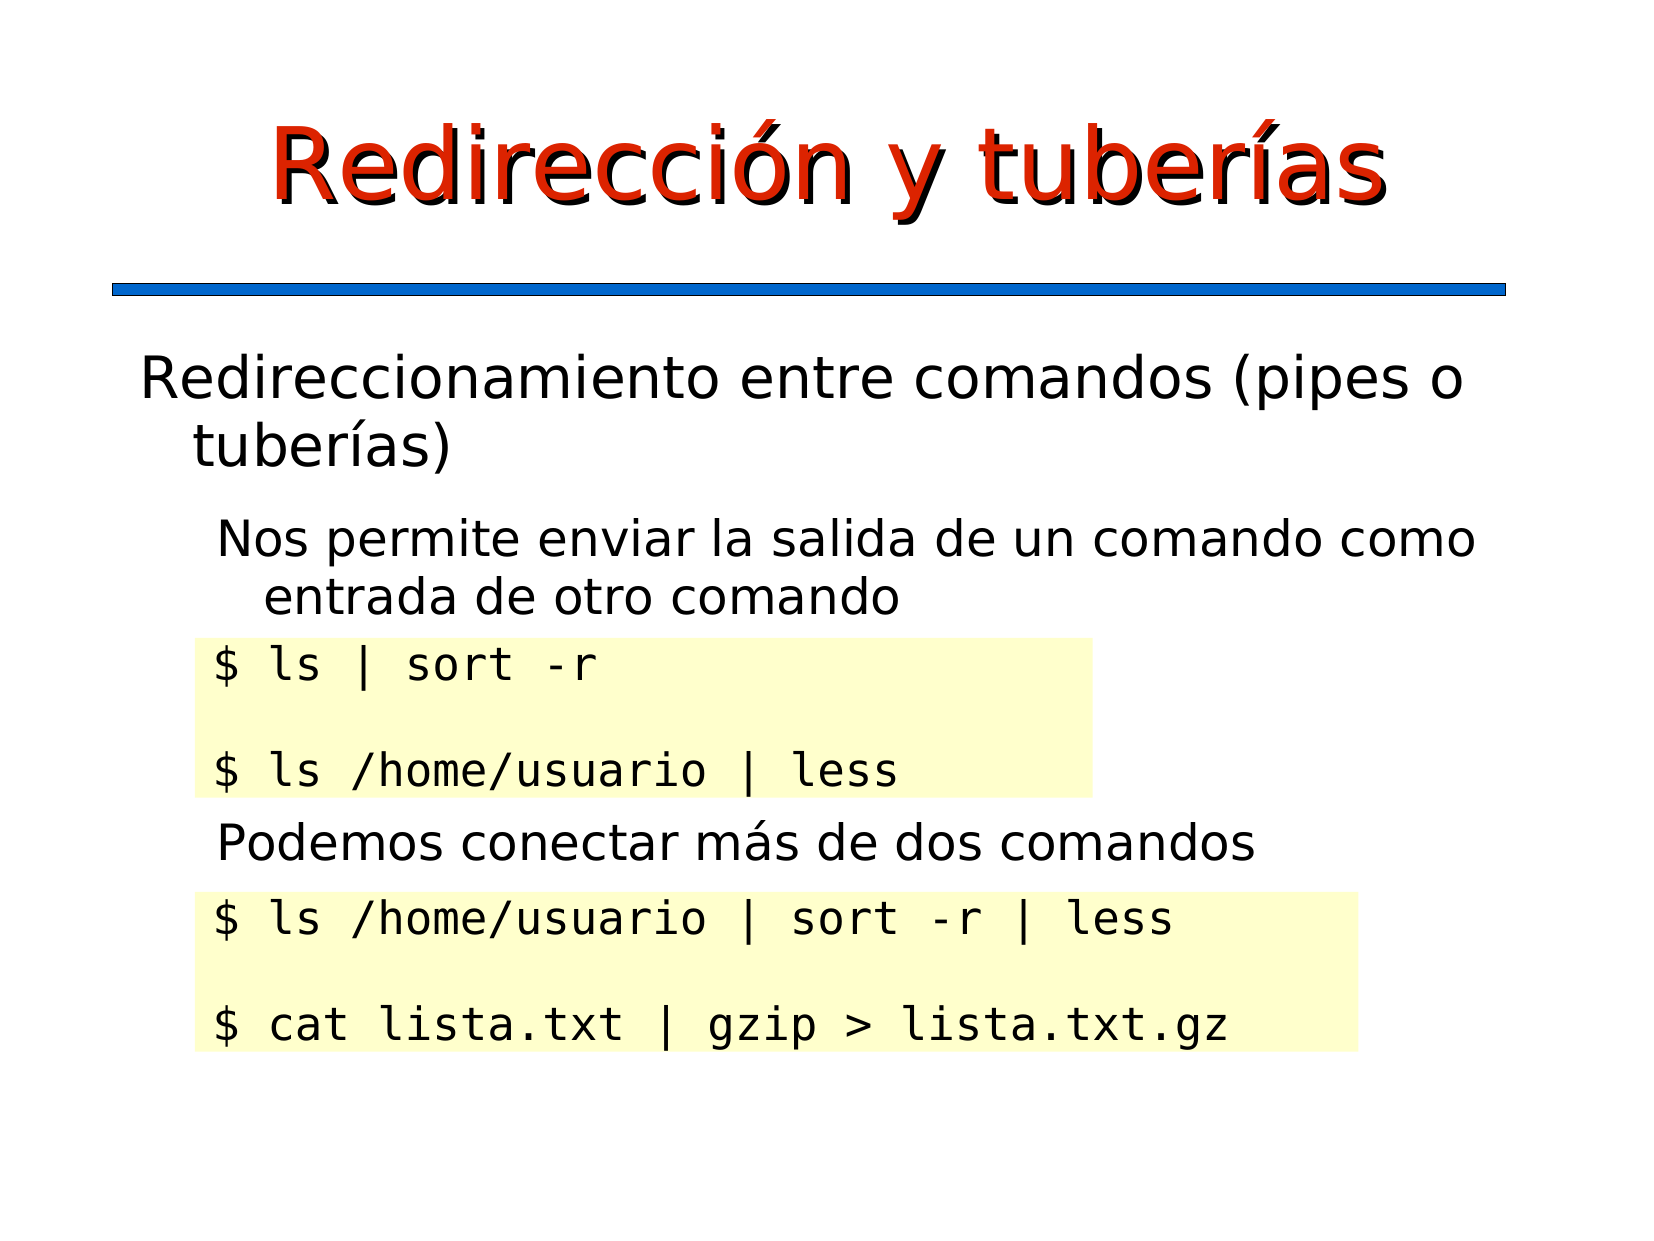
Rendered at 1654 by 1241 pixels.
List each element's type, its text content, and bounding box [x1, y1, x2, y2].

text_box $ ls | sort -r $ ls /home/usuario | less [194, 637, 1093, 798]
title Redirección y tuberías [121, 61, 1534, 269]
text_box $ ls /home/usuario | sort -r | less $ cat lista.txt | gzip > lista.txt.gz [194, 891, 1359, 1052]
list Redireccionamiento entre comandos (pipes o tuberías) Nos permite enviar la salida de un comando como entrada de otro comando Podemos conectar más de dos comandos [121, 344, 1534, 1127]
